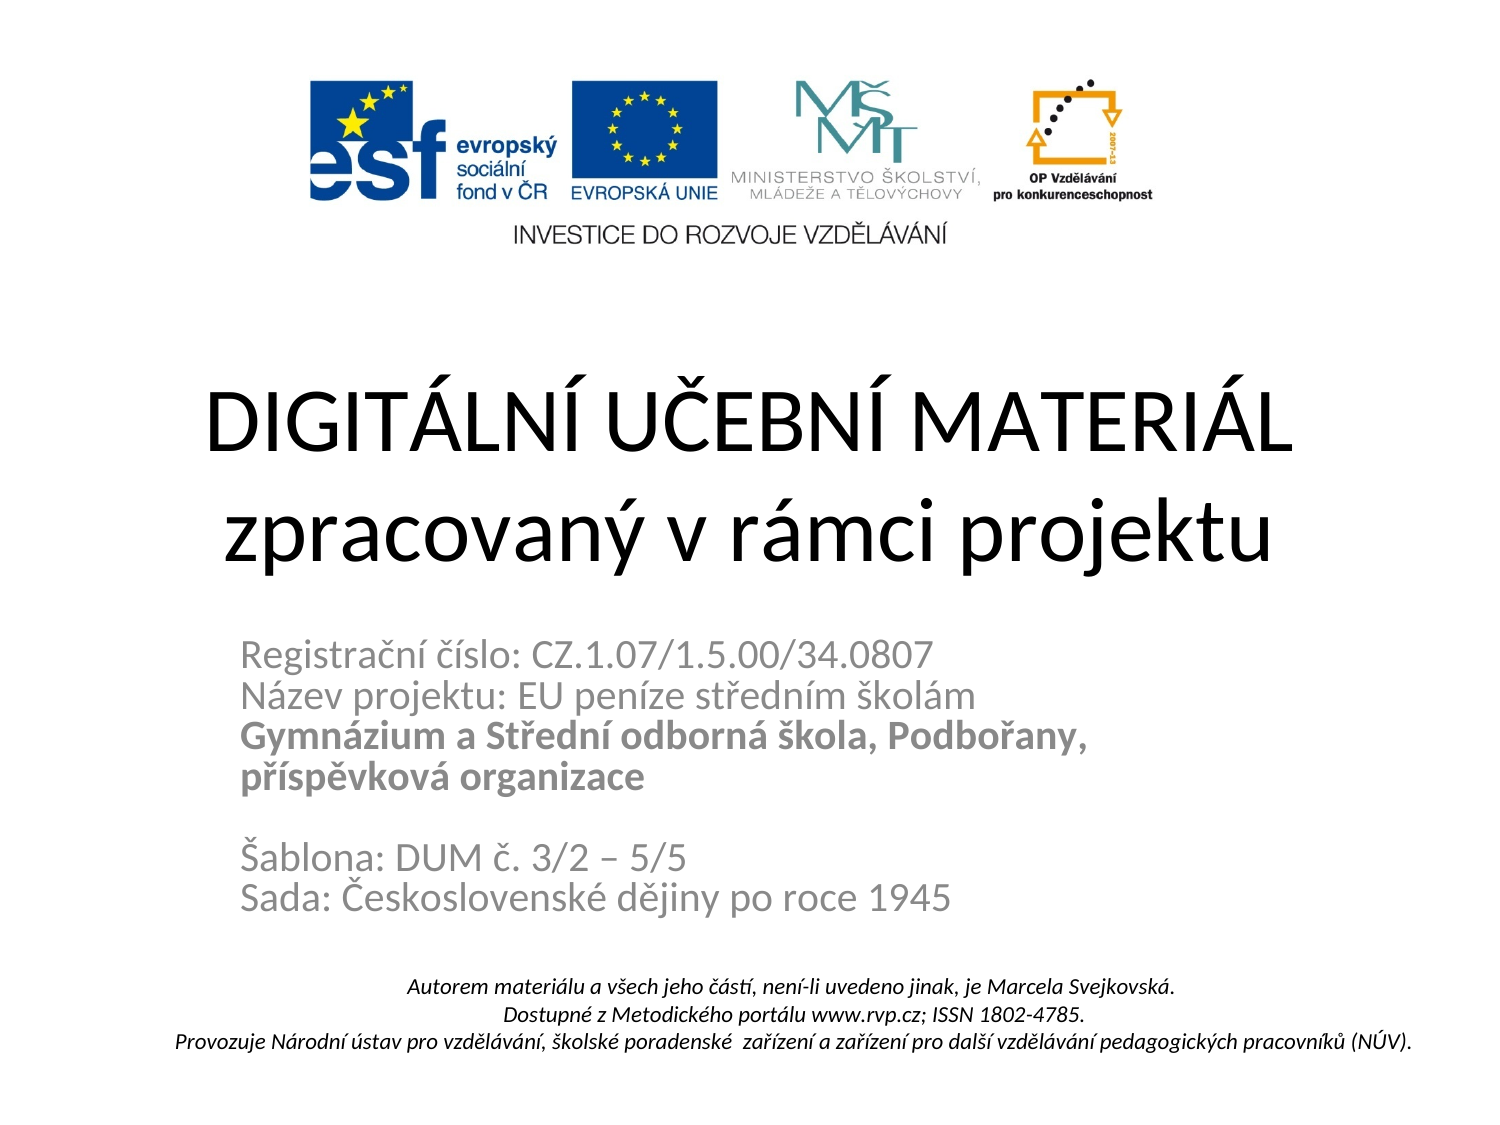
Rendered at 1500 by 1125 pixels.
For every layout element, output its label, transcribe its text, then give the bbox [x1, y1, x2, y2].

picture [265, 42, 1210, 274]
text_box Autorem materiálu a všech jeho částí, není-li uvedeno jinak, je Marcela Svejkovská. Dostupné z Metodického portálu www.rvp.cz; ISSN 1802-4785. Provozuje Národní ústav pro vzdělávání, školské poradenské zařízení a zařízení pro další vzdělávání pedagogických pracovníků (NÚV). [159, 964, 1431, 1062]
text_box Registrační číslo: CZ.1.07/1.5.00/34.0807 Název projektu: EU peníze středním školám Gymnázium a Střední odborná škola, Podbořany, příspěvková organizace Šablona: DUM č. 3/2 – 5/5 Sada: Československé dějiny po roce 1945 [225, 637, 1276, 964]
title DIGITÁLNÍ UČEBNÍ MATERIÁL zpracovaný v rámci projektu [112, 349, 1388, 591]
